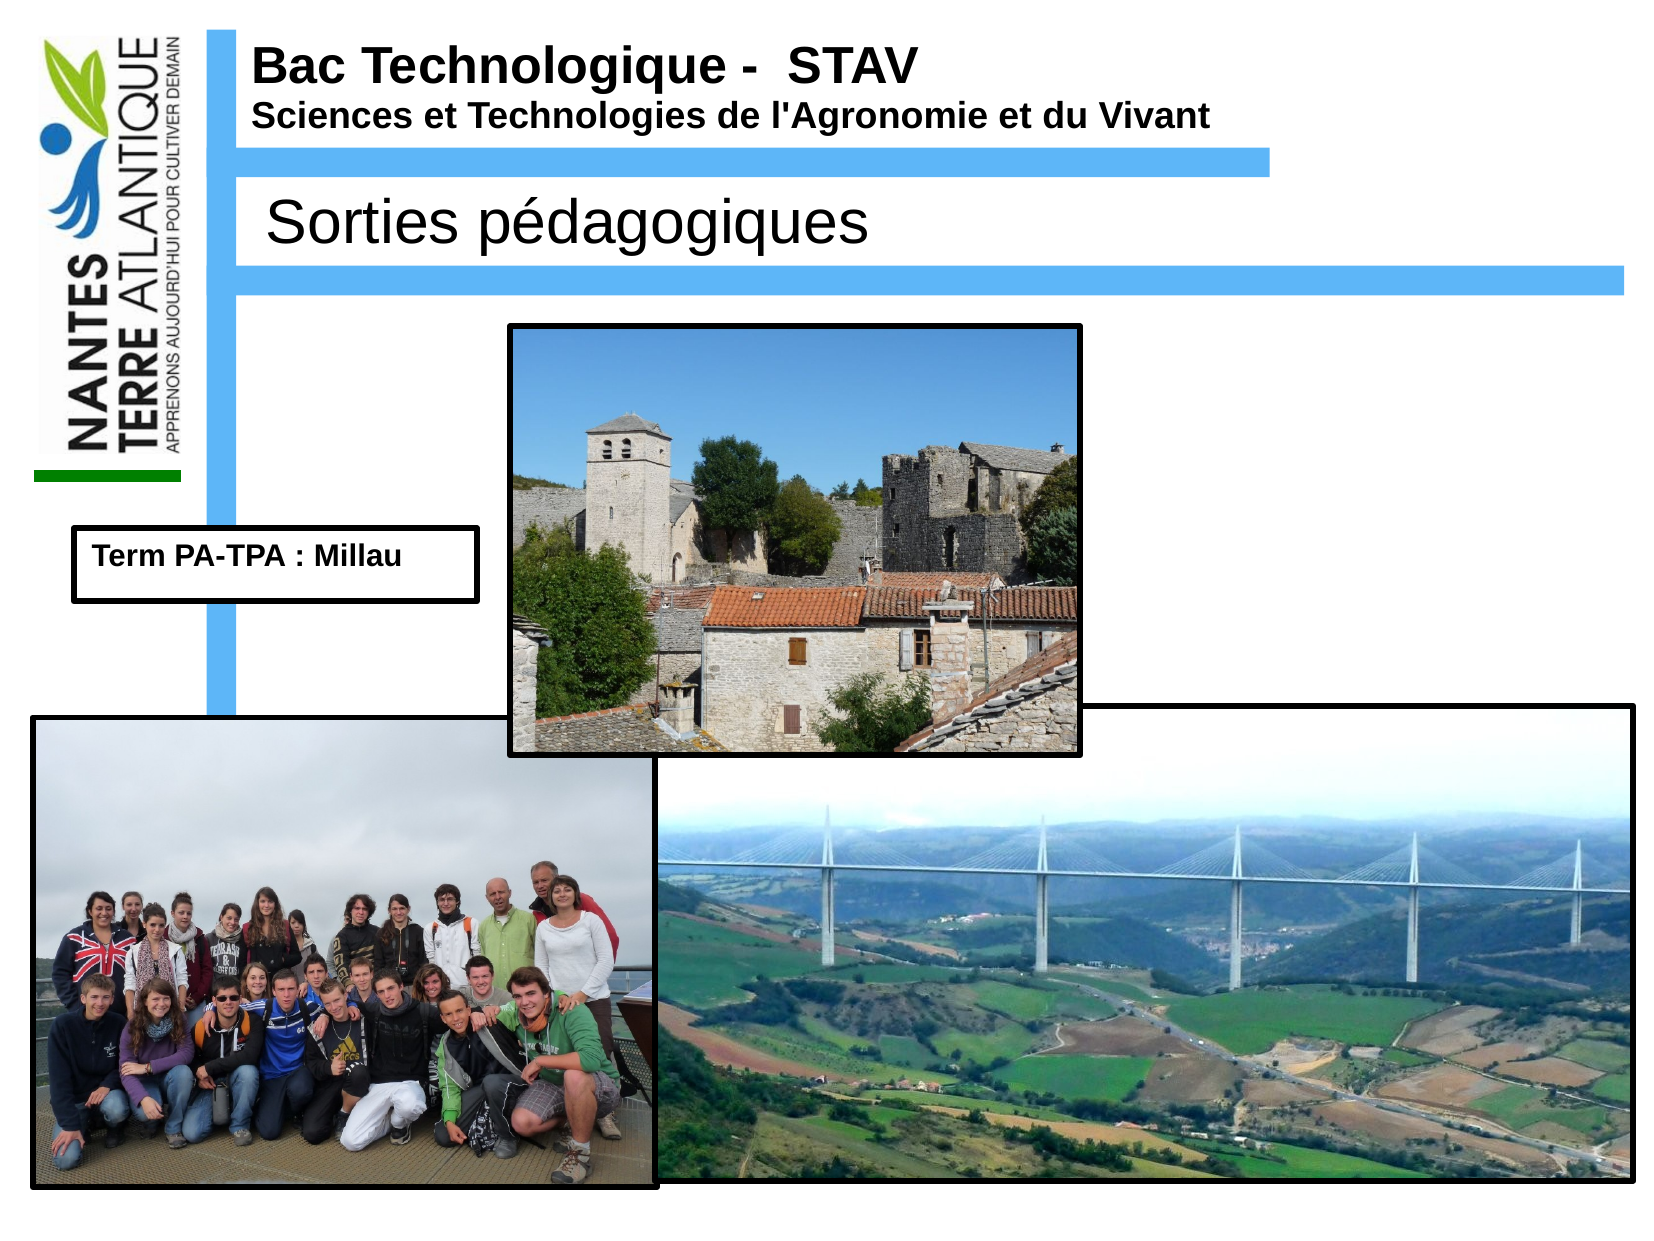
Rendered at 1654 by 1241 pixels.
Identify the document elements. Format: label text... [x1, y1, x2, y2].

picture [512, 329, 1078, 753]
text_box Term PA-TPA : Millau [73, 528, 477, 602]
picture [35, 720, 654, 1185]
picture [40, 37, 181, 454]
title Sorties pédagogiques [265, 177, 1565, 266]
picture [657, 708, 1631, 1178]
